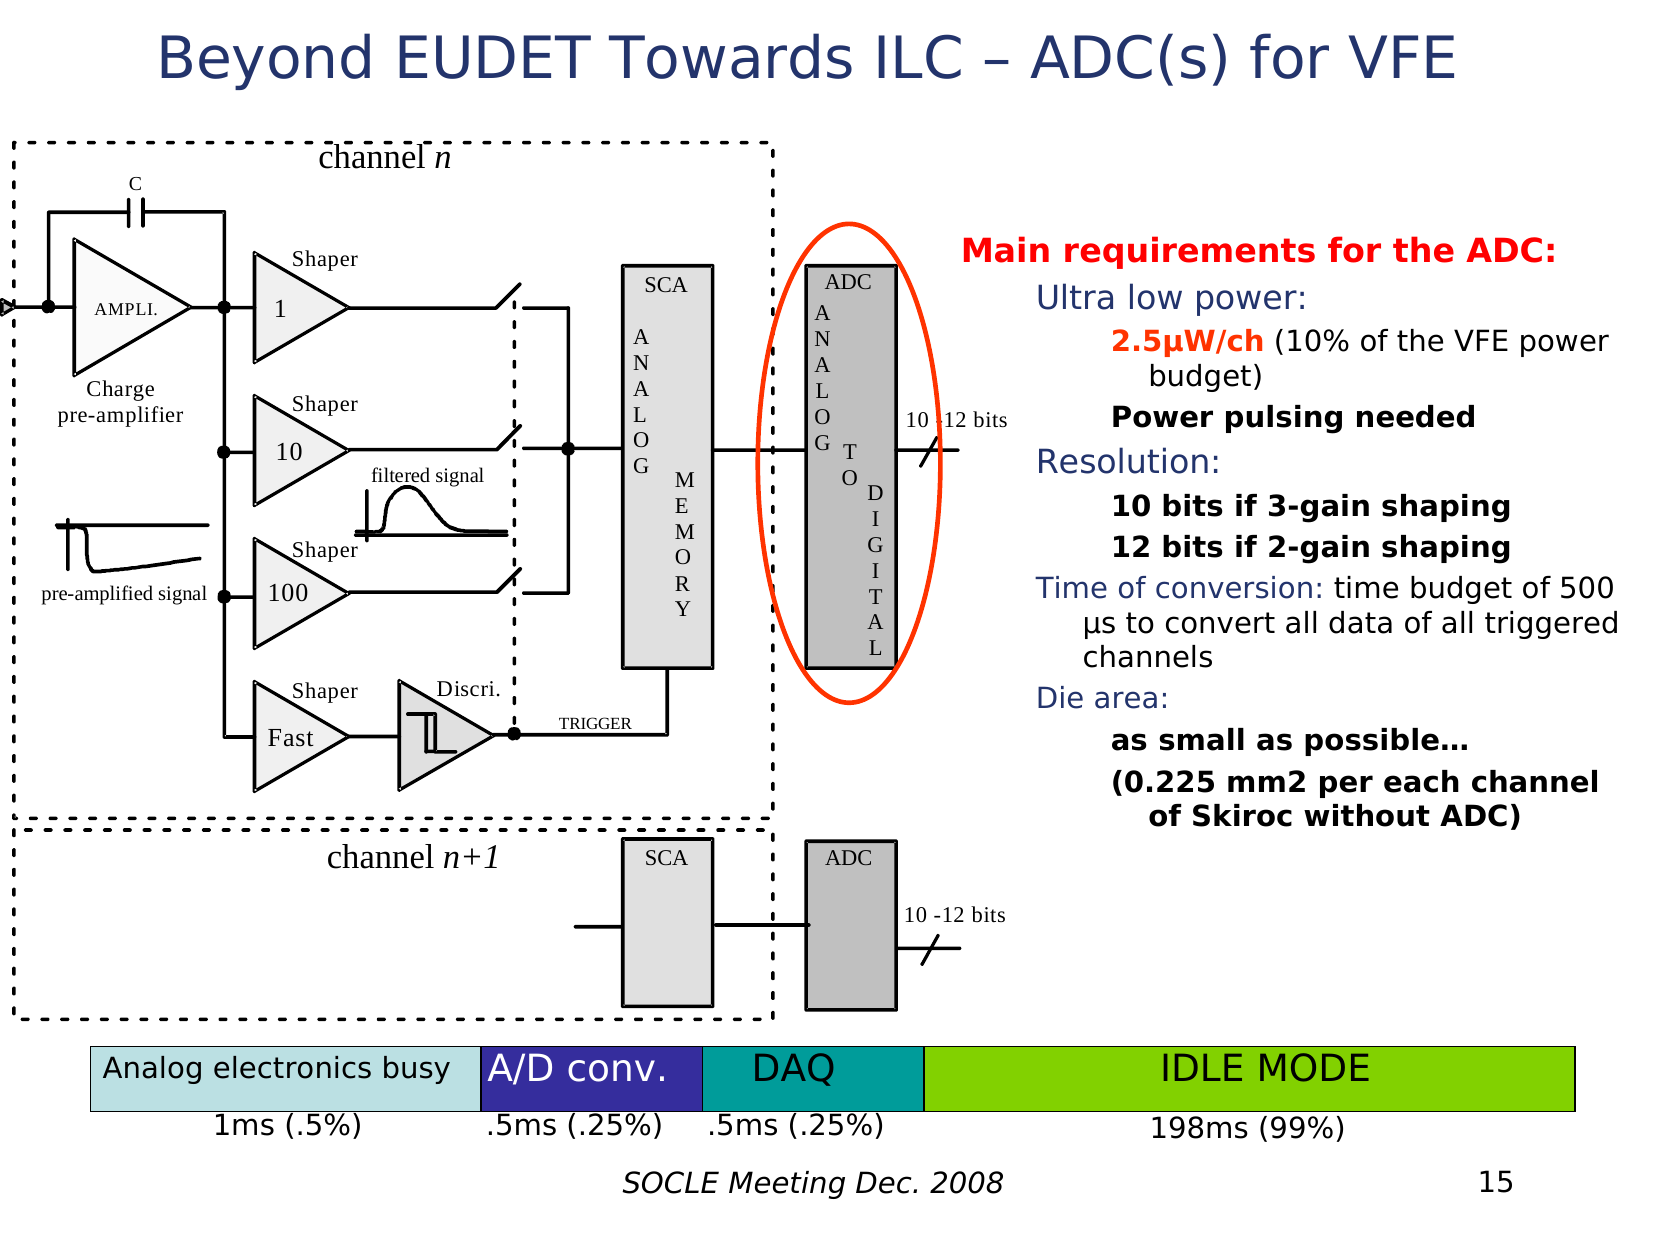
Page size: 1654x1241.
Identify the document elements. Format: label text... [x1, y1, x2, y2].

text_box <number> [1336, 1157, 1530, 1241]
text_box A/D conv. [480, 1046, 676, 1090]
text_box [90, 1046, 1576, 1112]
text_box DAQ [745, 1046, 843, 1090]
text_box .5ms (.25%) [700, 1108, 892, 1143]
text_box 198ms (99%) [1143, 1111, 1353, 1146]
text_box 1ms (.5%) [206, 1108, 370, 1143]
text_box IDLE MODE [1153, 1046, 1379, 1090]
text_box .5ms (.25%) [479, 1108, 671, 1143]
text_box Main requirements for the ADC: Ultra low power: 2.5µW/ch (10% of the VFE power budget) Power pulsing needed Resolution: 10 bits if 3-gain shaping 12 bits if 2-gain shaping Time of conversion: time budget of 500 µs to convert all data of all triggered channels Die area: as small as possible… (0.225 mm2 per each channel of Skiroc without ADC) [946, 224, 1654, 778]
chart [0, 138, 1009, 1023]
text_box Analog electronics busy [95, 1051, 459, 1087]
text_box Beyond EUDET Towards ILC – ADC(s) for VFE [141, 25, 1571, 92]
